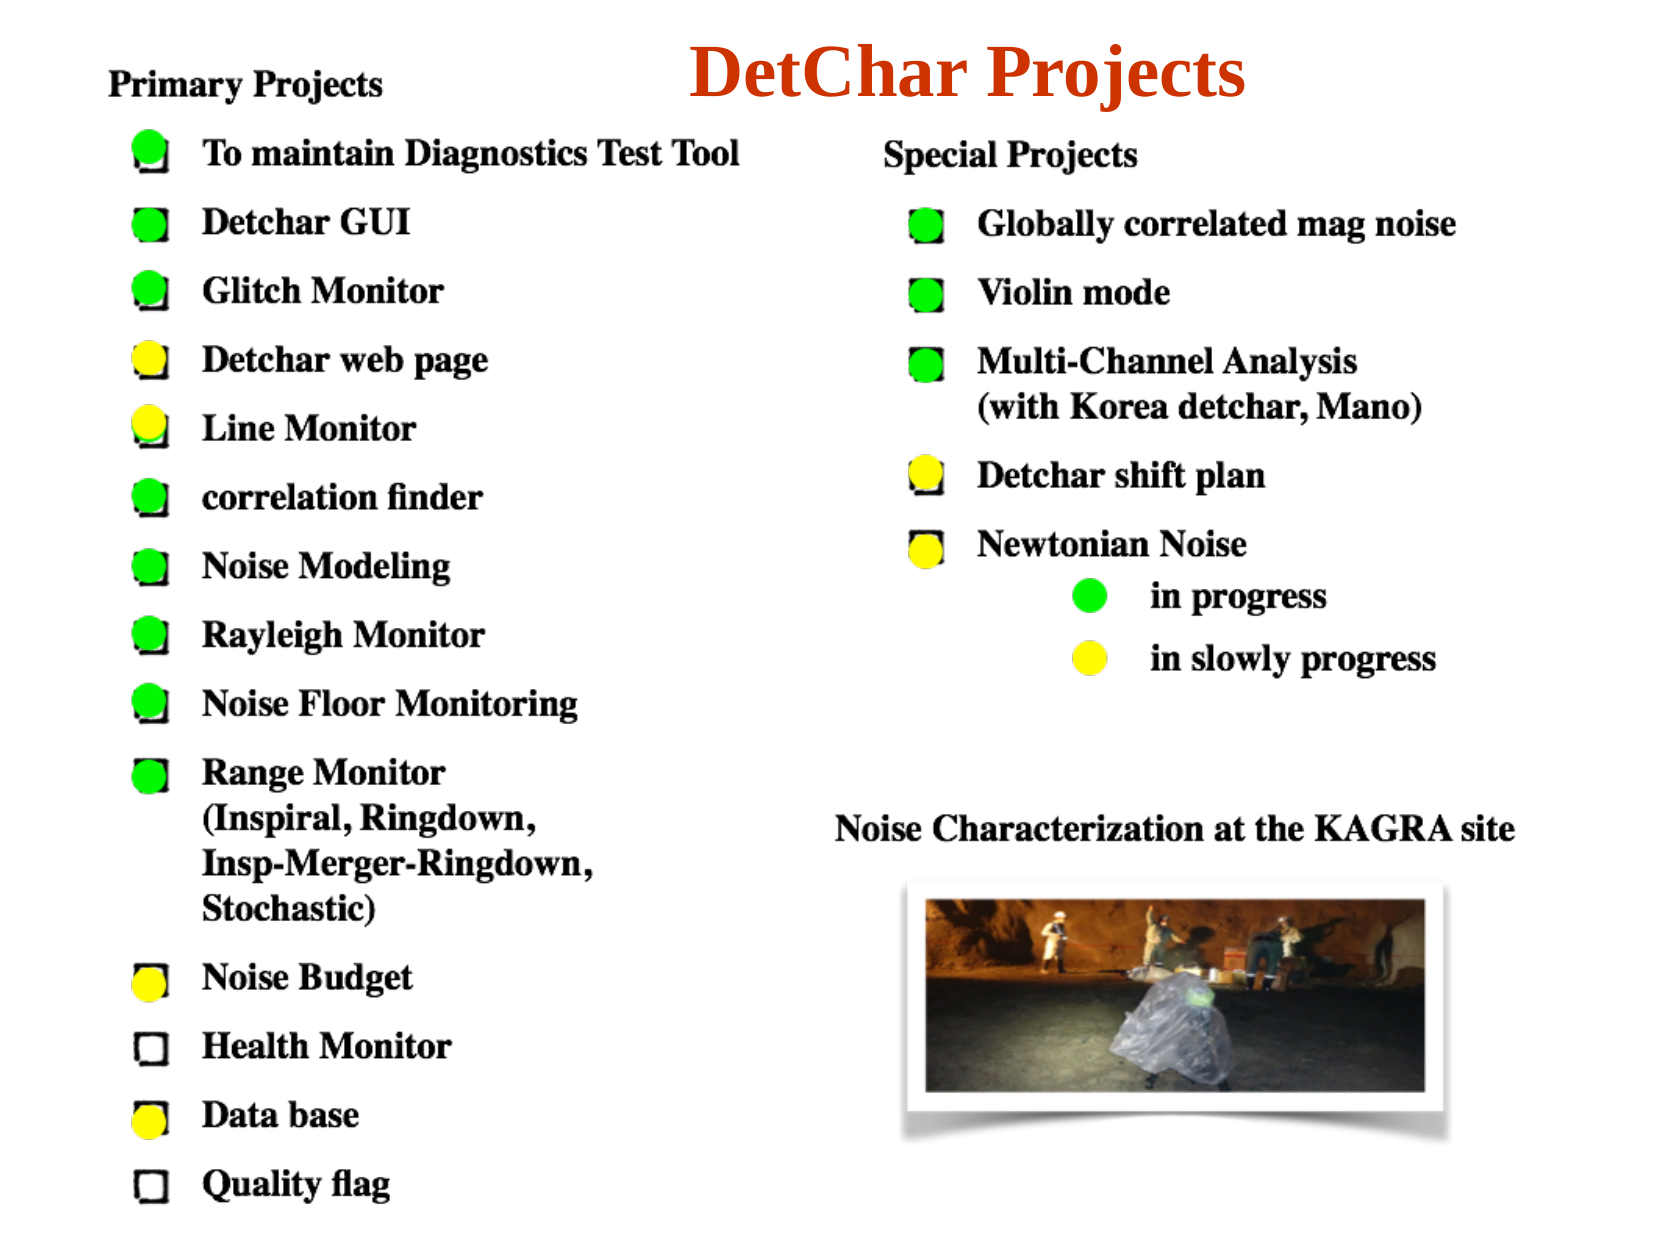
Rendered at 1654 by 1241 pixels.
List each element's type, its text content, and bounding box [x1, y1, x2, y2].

title DetChar Projects [425, 23, 1512, 50]
picture [32, 50, 1523, 1215]
